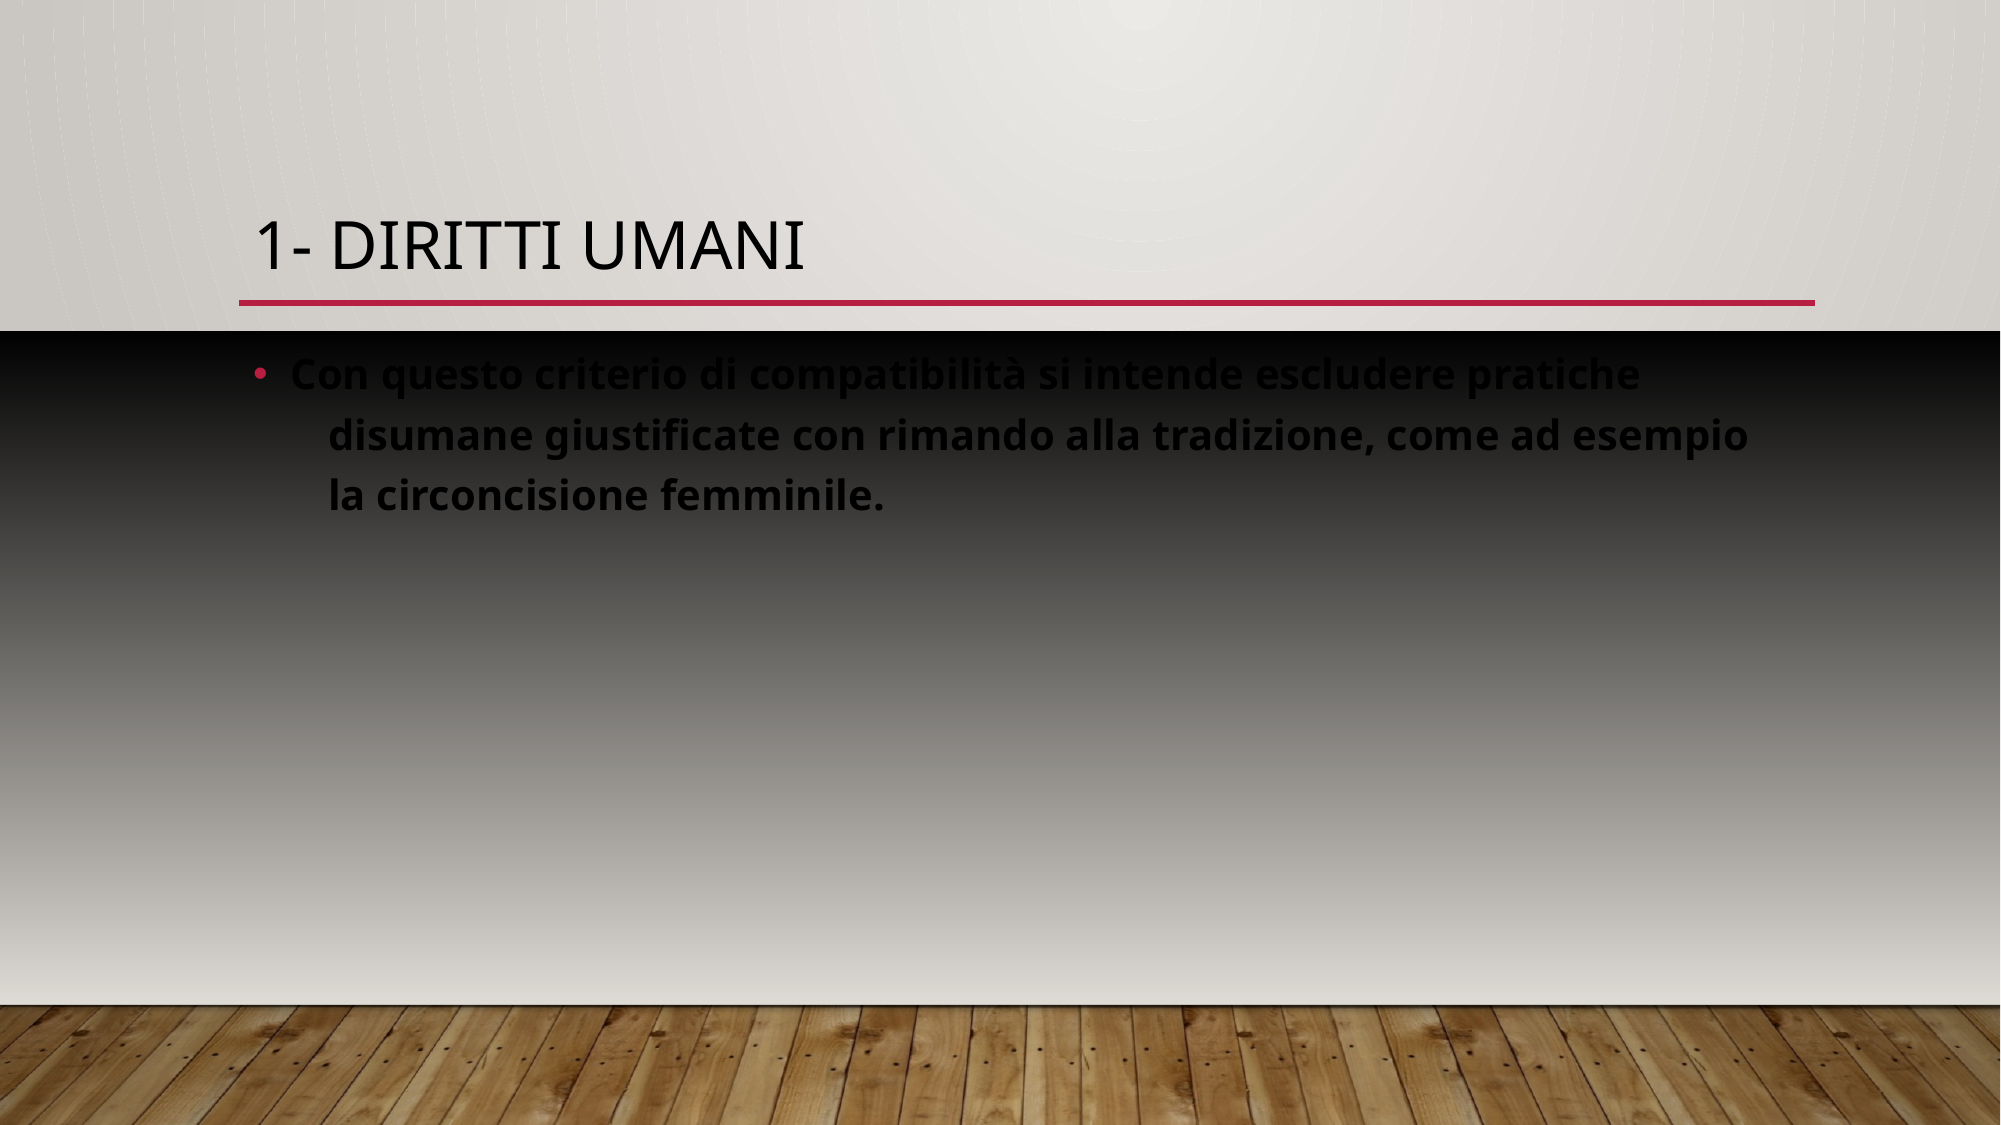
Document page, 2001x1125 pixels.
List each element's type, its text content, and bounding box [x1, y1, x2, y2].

list Con questo criterio di compatibilità si intende escludere pratiche disumane giustificate con rimando alla tradizione, come ad esempio la circoncisione femminile. [238, 330, 1814, 897]
title 1- Diritti umani [238, 131, 1814, 305]
